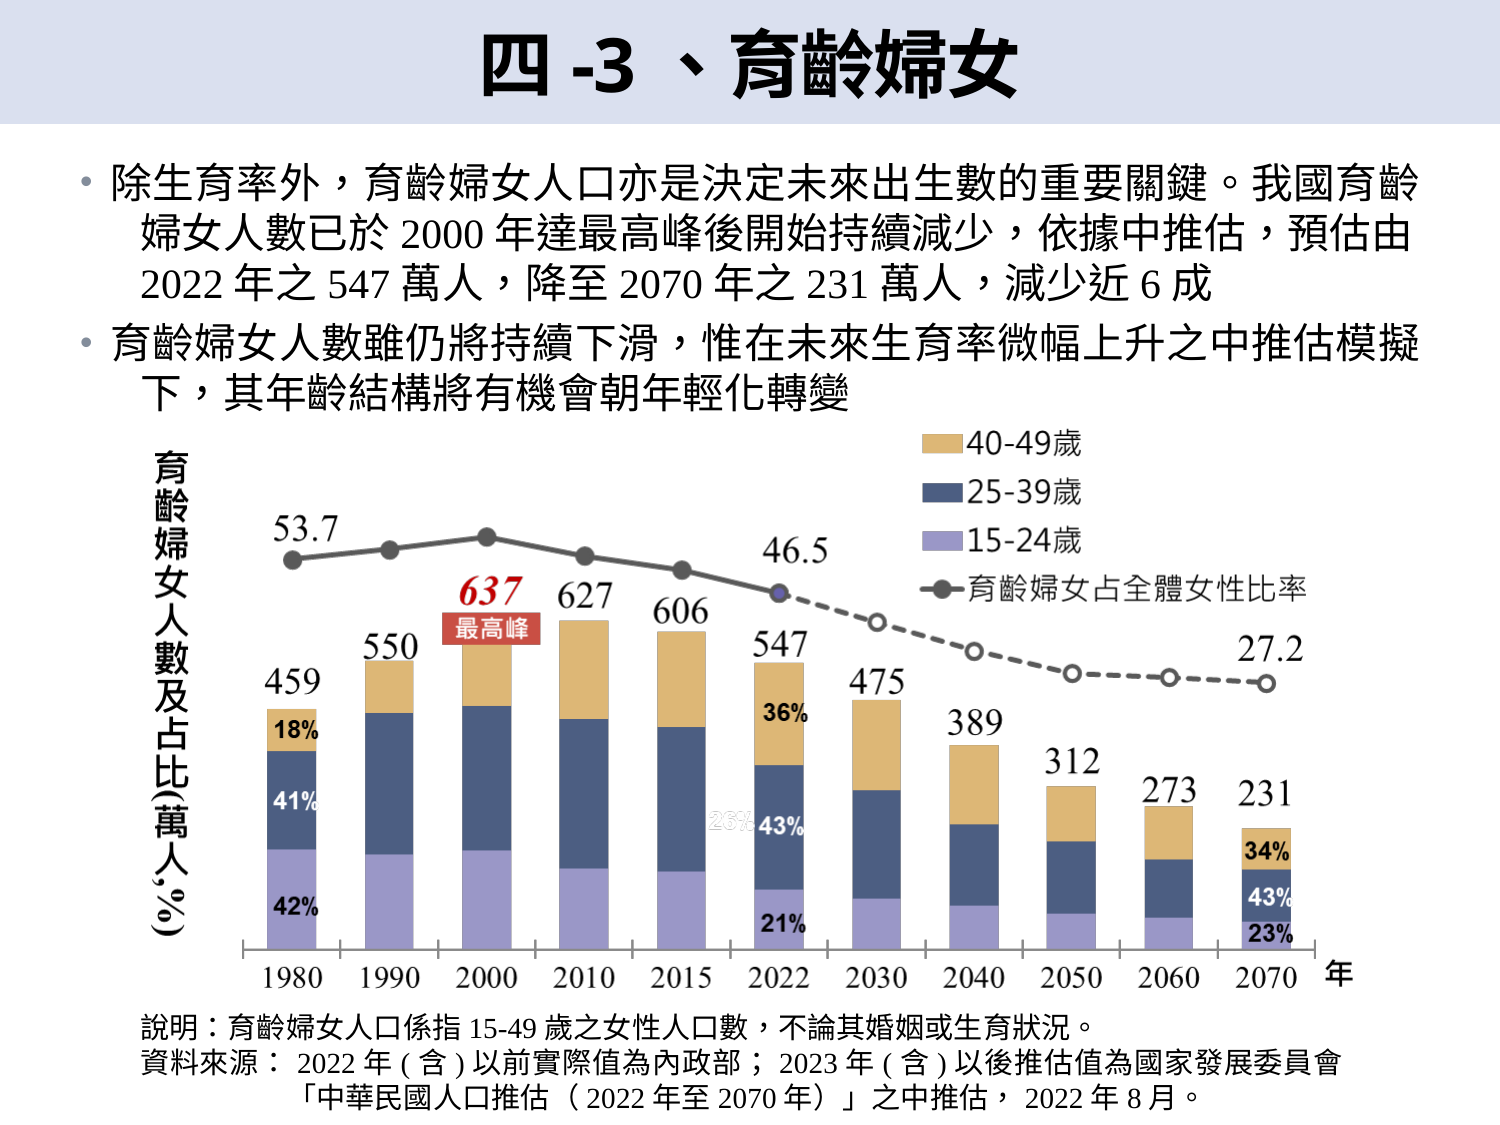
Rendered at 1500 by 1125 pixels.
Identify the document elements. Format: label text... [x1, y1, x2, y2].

picture [138, 414, 1390, 1019]
text_box 說明：育齡婦女人口係指15-49歲之女性人口數，不論其婚姻或生育狀況。 資料來源：2022年(含)以前實際值為內政部；2023年(含)以後推估值為國家發展委員會「中華民國人口推估（2022年至2070年）」之中推估，2022年8月。 [124, 1002, 1359, 1124]
title 四-3、育齡婦女 [0, 0, 1500, 125]
text_box 除生育率外，育齡婦女人口亦是決定未來出生數的重要關鍵。我國育齡婦女人數已於2000年達最高峰後開始持續減少，依據中推估，預估由2022年之547萬人，降至2070年之231萬人，減少近6成 育齡婦女人數雖仍將持續下滑，惟在未來生育率微幅上升之中推估模擬下，其年齡結構將有機會朝年輕化轉變 [64, 149, 1436, 409]
